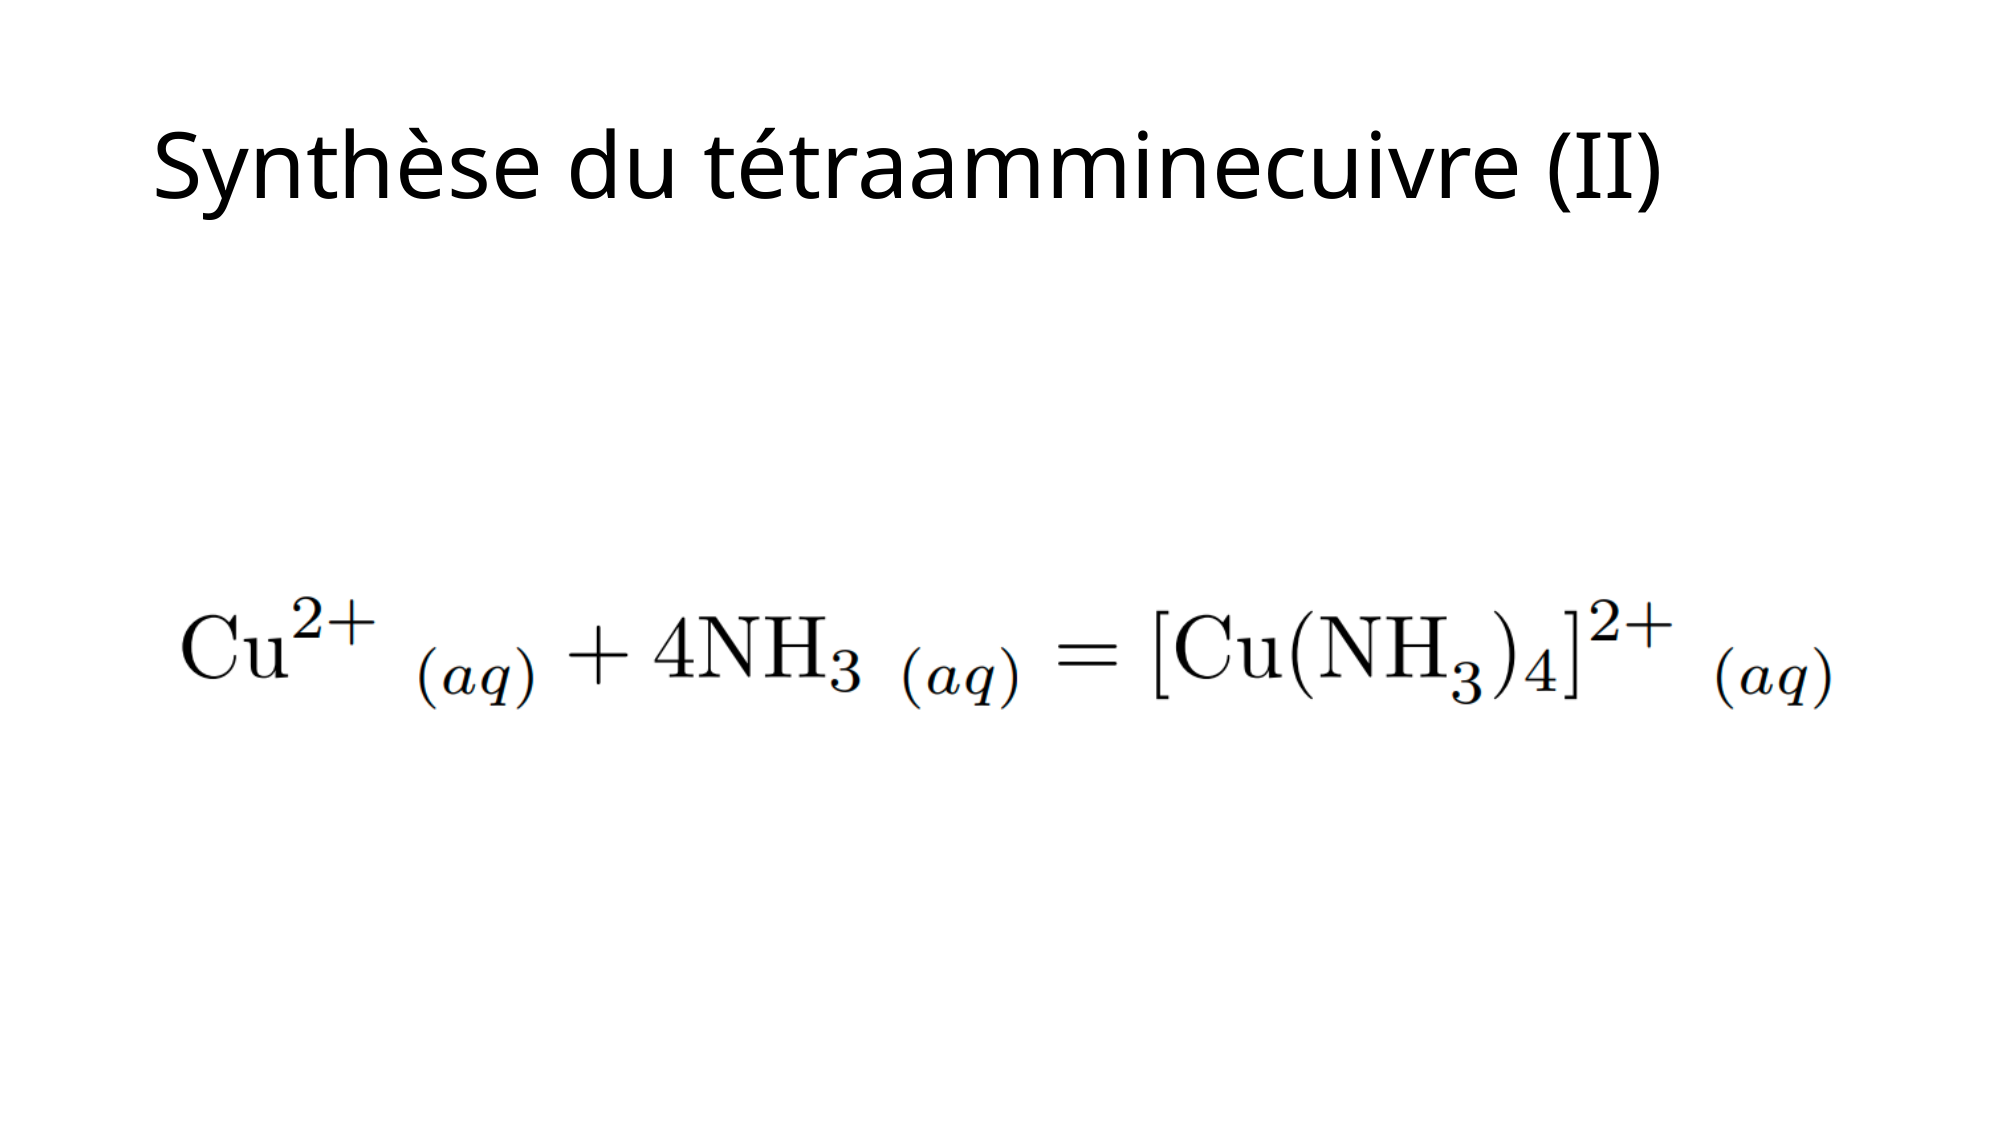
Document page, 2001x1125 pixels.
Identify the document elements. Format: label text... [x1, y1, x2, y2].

title Synthèse du tétraamminecuivre (II) [137, 59, 1863, 278]
picture [137, 566, 1863, 747]
